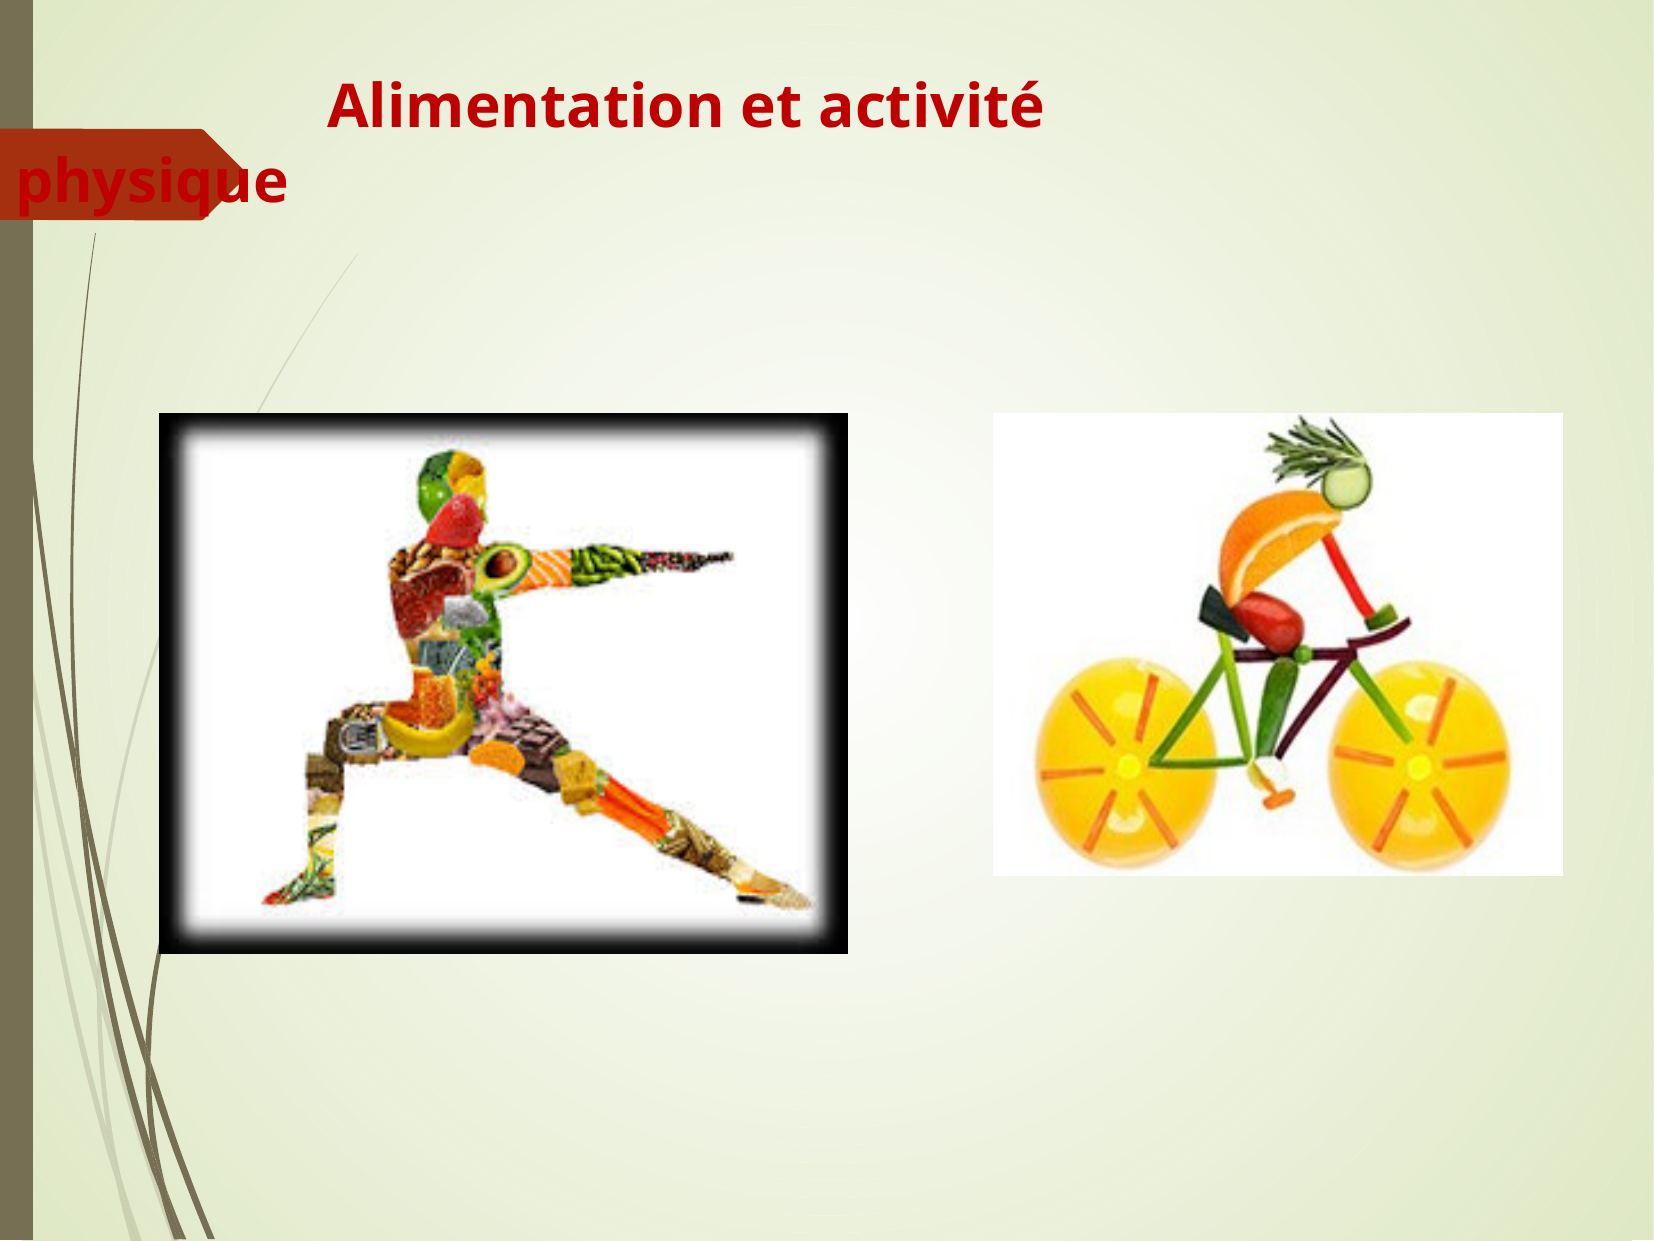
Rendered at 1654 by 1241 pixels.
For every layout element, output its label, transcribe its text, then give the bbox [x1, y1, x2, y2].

picture [159, 413, 1563, 954]
title Alimentation et activité physique [0, 44, 1351, 233]
